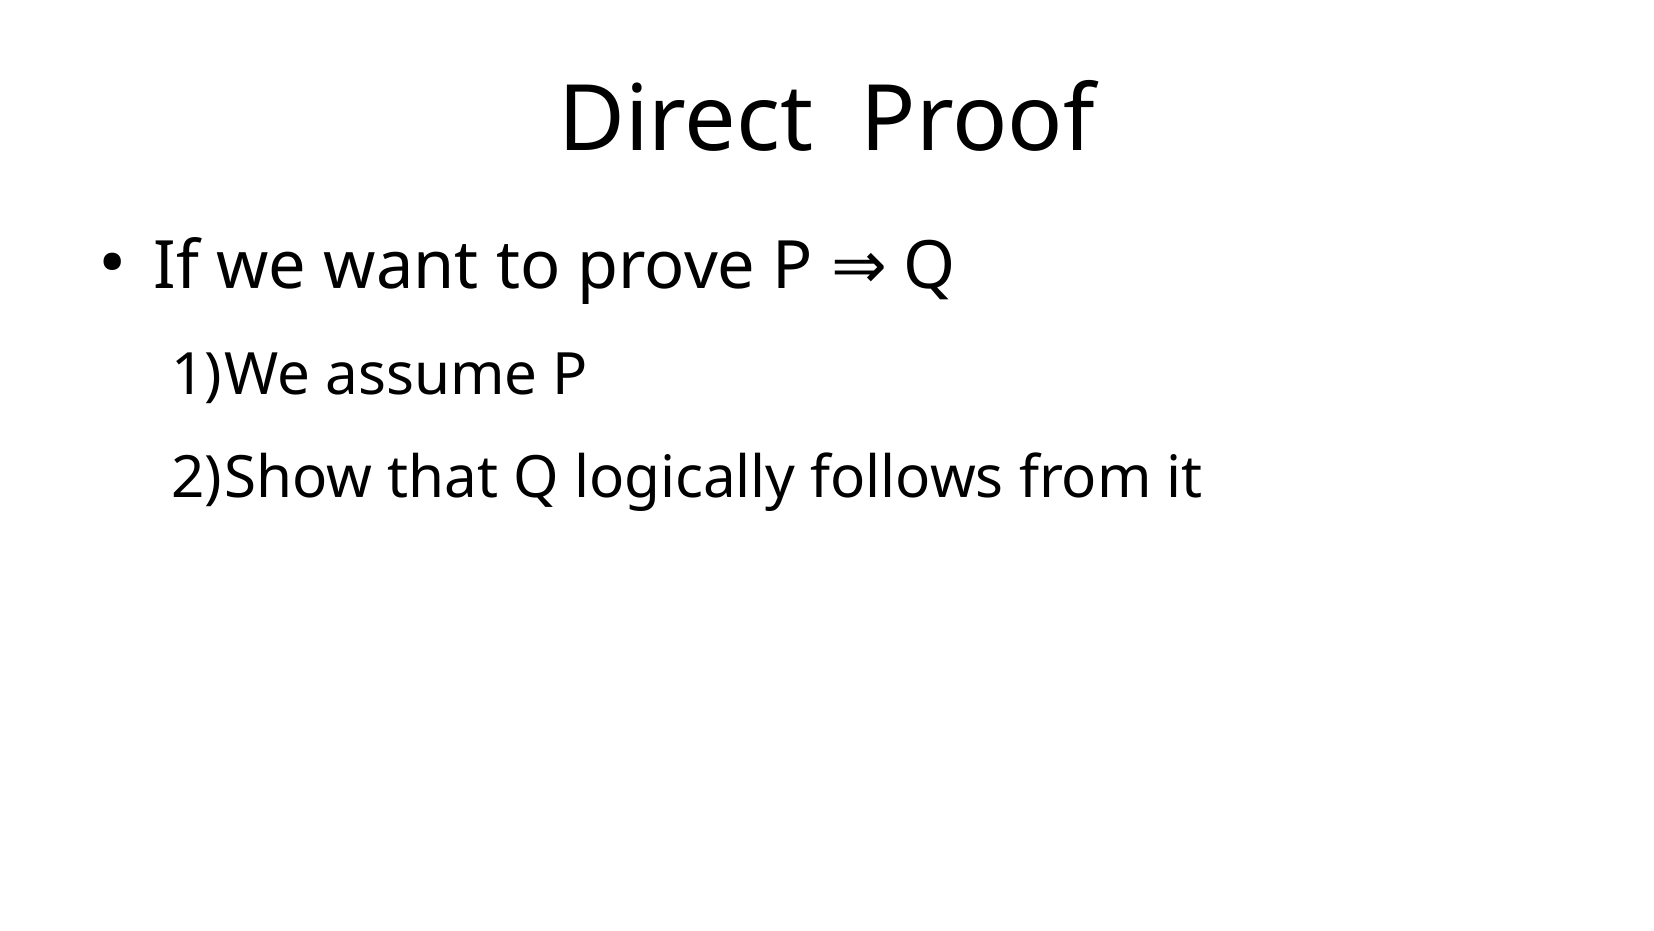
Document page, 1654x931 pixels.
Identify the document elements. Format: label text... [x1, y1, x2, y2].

title Direct Proof [82, 37, 1571, 193]
list If we want to prove P ⇒ Q We assume P Show that Q logically follows from it [82, 217, 1571, 758]
